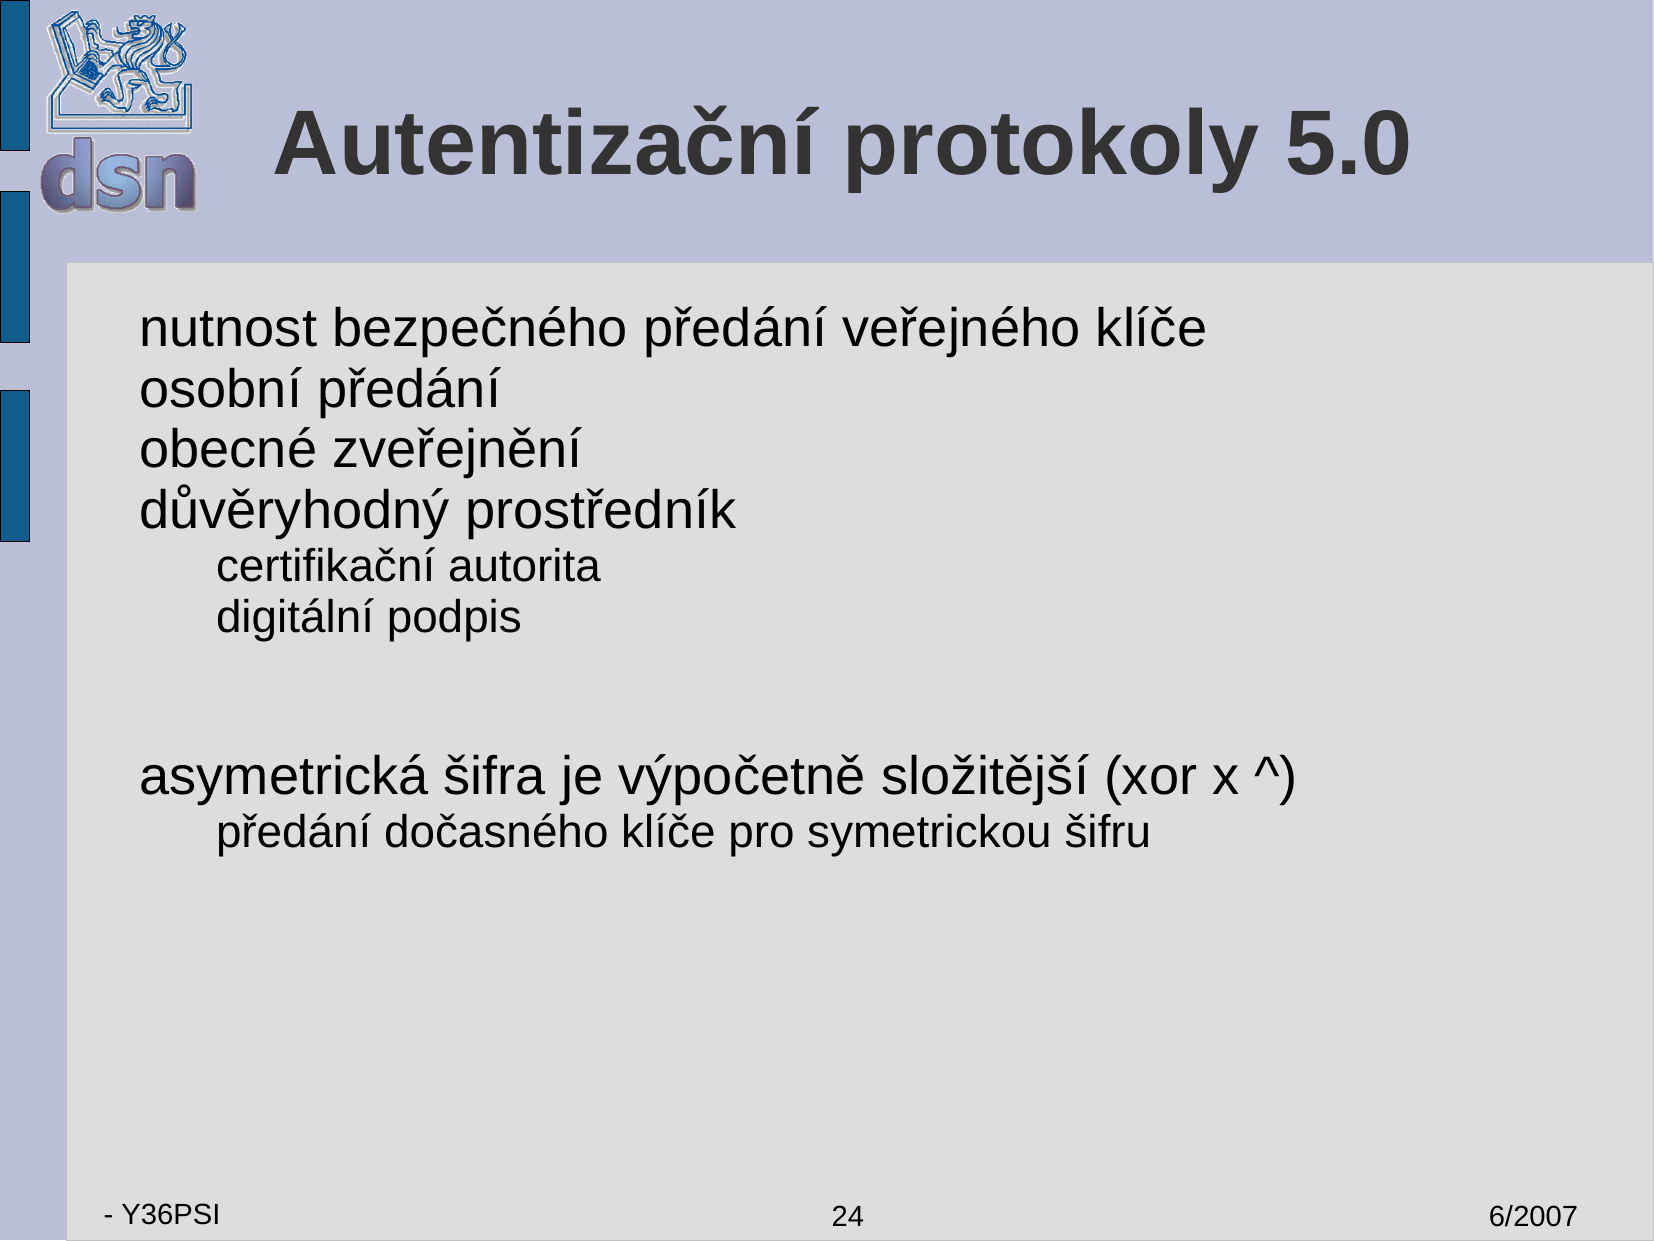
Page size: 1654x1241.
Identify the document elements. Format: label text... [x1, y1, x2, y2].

picture [10, 10, 223, 230]
list nutnost bezpečného předání veřejného klíče osobní předání obecné zveřejnění důvěryhodný prostředník certifikační autorita digitální podpis asymetrická šifra je výpočetně složitější (xor x ^) předání dočasného klíče pro symetrickou šifru [121, 297, 1534, 856]
title Autentizační protokoly 5.0 [210, 39, 1478, 247]
